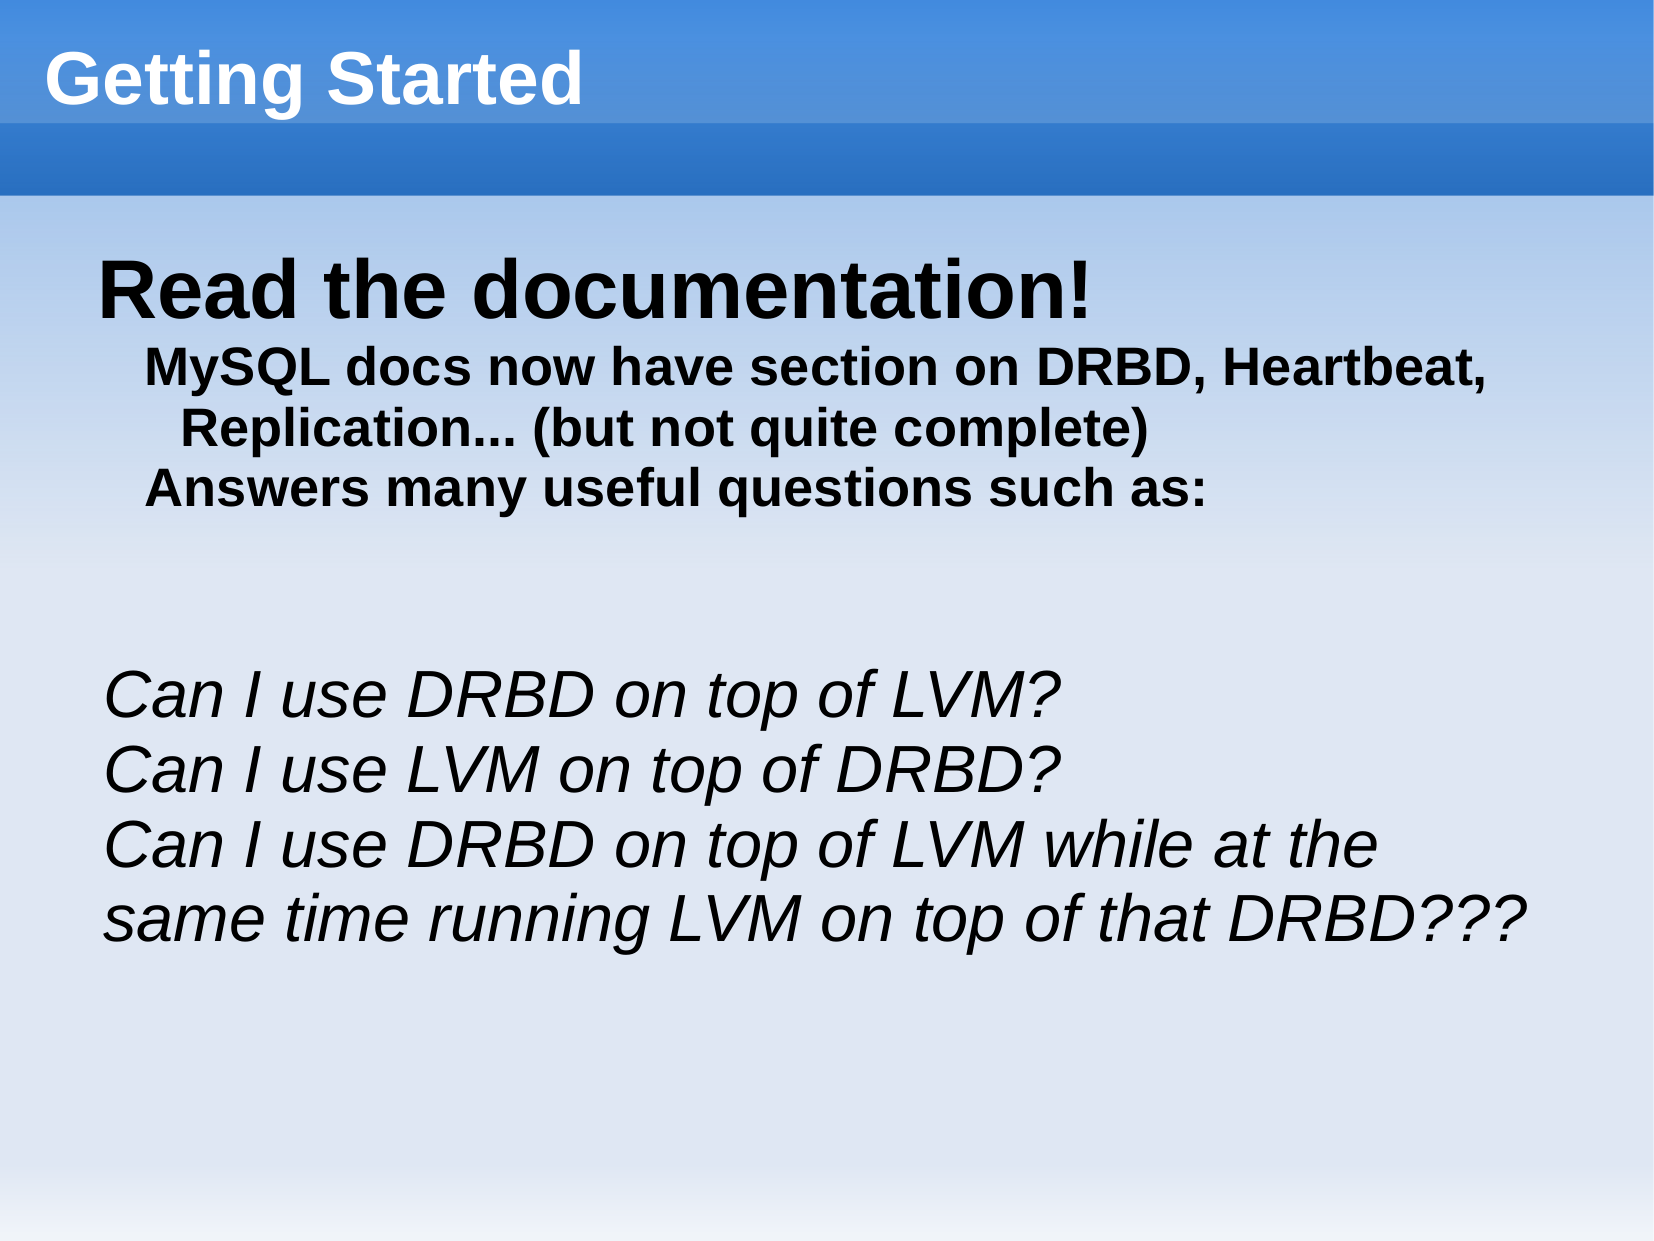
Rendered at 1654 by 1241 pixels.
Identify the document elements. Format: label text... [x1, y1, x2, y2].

text_box Can I use DRBD on top of LVM? Can I use LVM on top of DRBD? Can I use DRBD on top of LVM while at the same time running LVM on top of that DRBD??? [88, 649, 1565, 1059]
text_box Getting Started [29, 29, 1625, 158]
picture [0, 0, 1654, 1241]
text_box Read the documentation! MySQL docs now have section on DRBD, Heartbeat, Replication... (but not quite complete) Answers many useful questions such as: [59, 236, 1595, 623]
